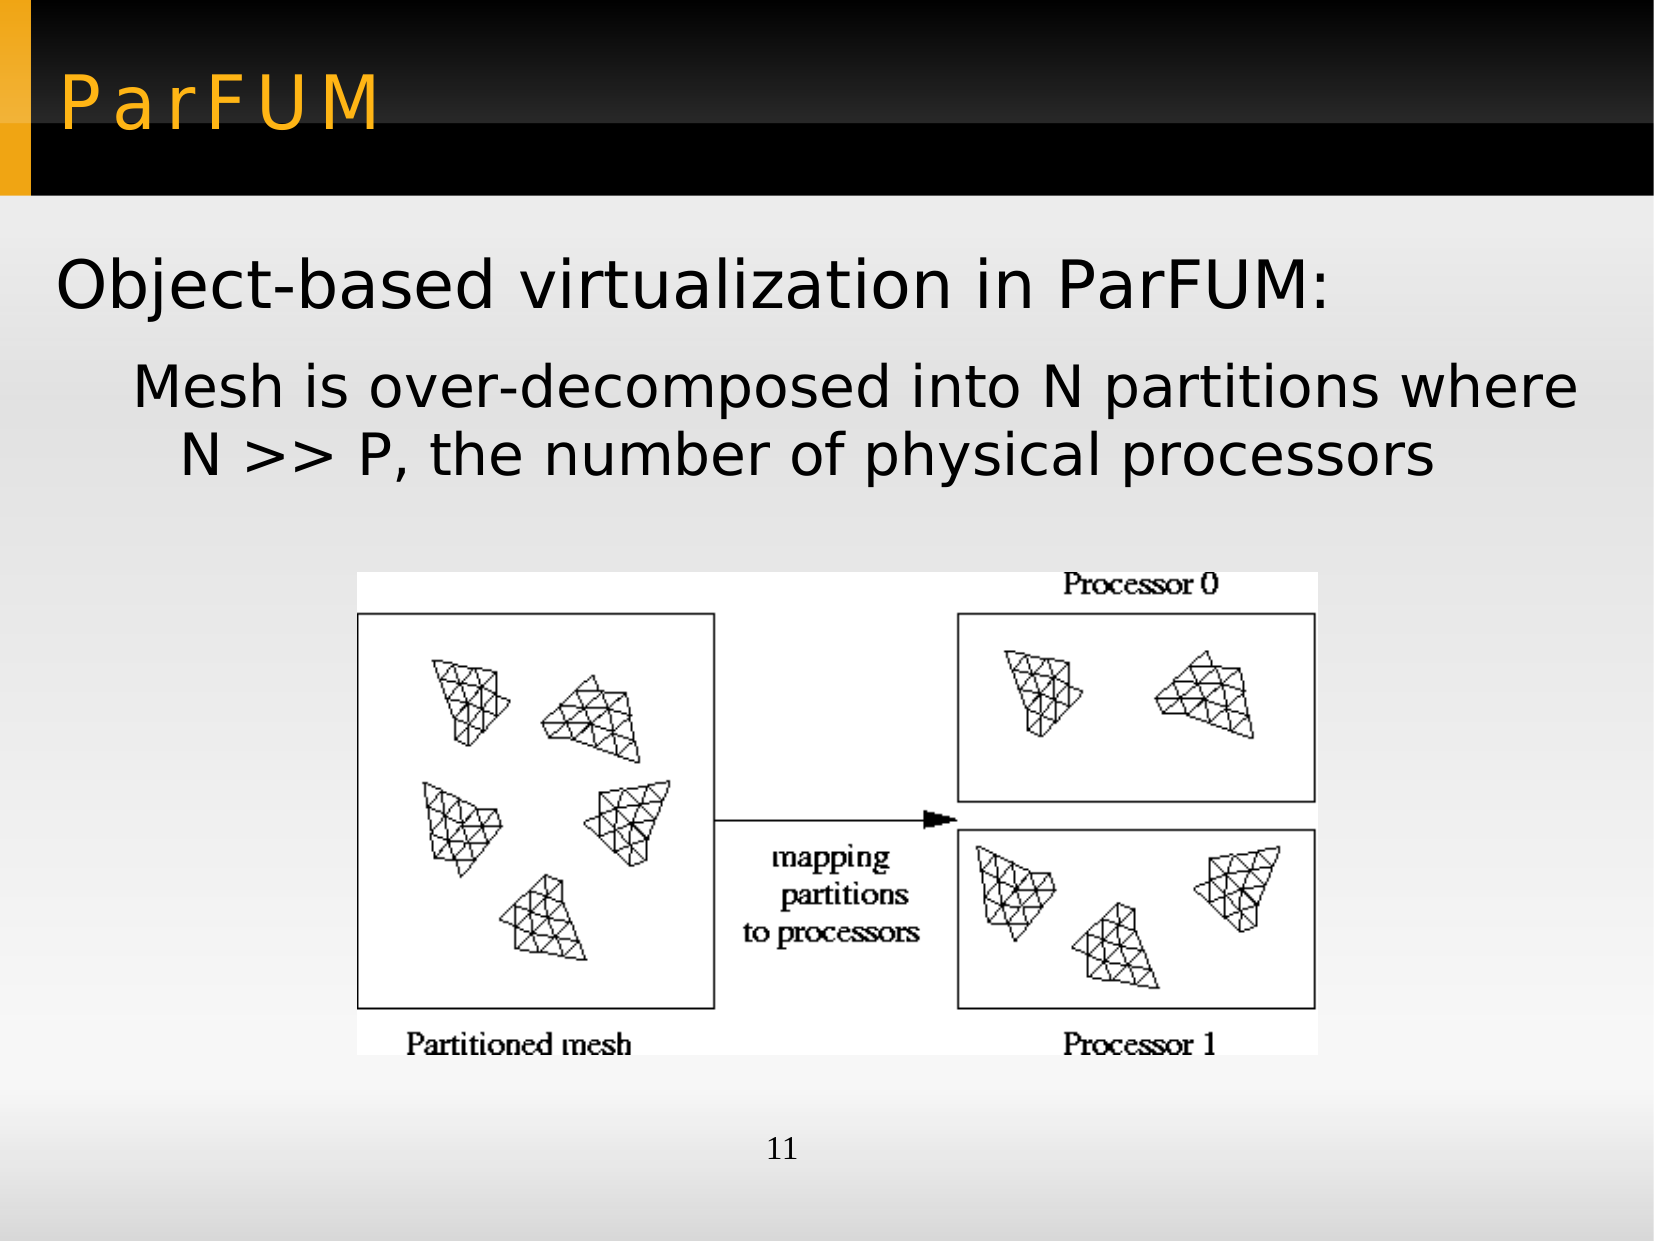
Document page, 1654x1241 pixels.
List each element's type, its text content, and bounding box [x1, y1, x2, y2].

list Object-based virtualization in ParFUM: Mesh is over-decomposed into N partitions where N >> P, the number of physical processors [37, 246, 1613, 1051]
title ParFUM [59, 29, 1351, 178]
picture [0, 0, 1654, 1241]
